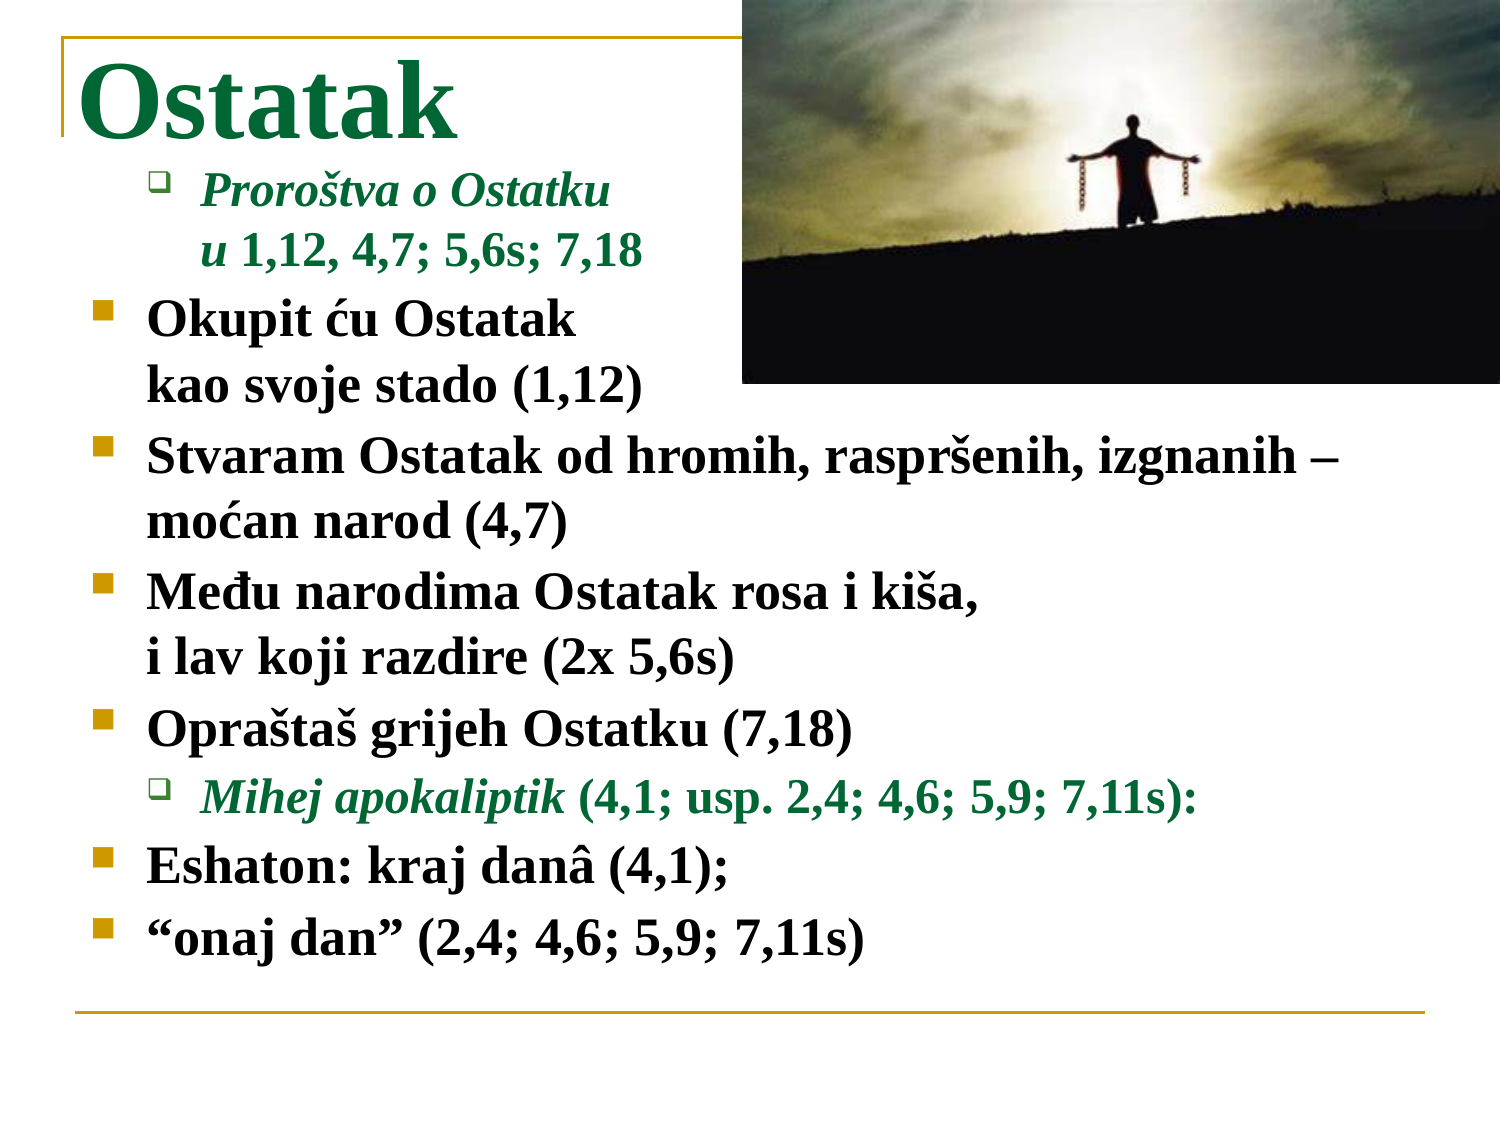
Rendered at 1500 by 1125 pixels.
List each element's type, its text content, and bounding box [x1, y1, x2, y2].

title Ostatak [61, 19, 742, 206]
picture [742, 0, 1500, 384]
list Proroštva o Ostatku u 1,12, 4,7; 5,6s; 7,18 Okupit ću Ostatak kao svoje stado (1,12) Stvaram Ostatak od hromih, raspršenih, izgnanih – moćan narod (4,7) Među narodima Ostatak rosa i kiša, i lav koji razdire (2x 5,6s) Opraštaš grijeh Ostatku (7,18) Mihej apokaliptik (4,1; usp. 2,4; 4,6; 5,9; 7,11s): Eshaton: kraj danâ (4,1); “onaj dan” (2,4; 4,6; 5,9; 7,11s) [75, 148, 1483, 1006]
